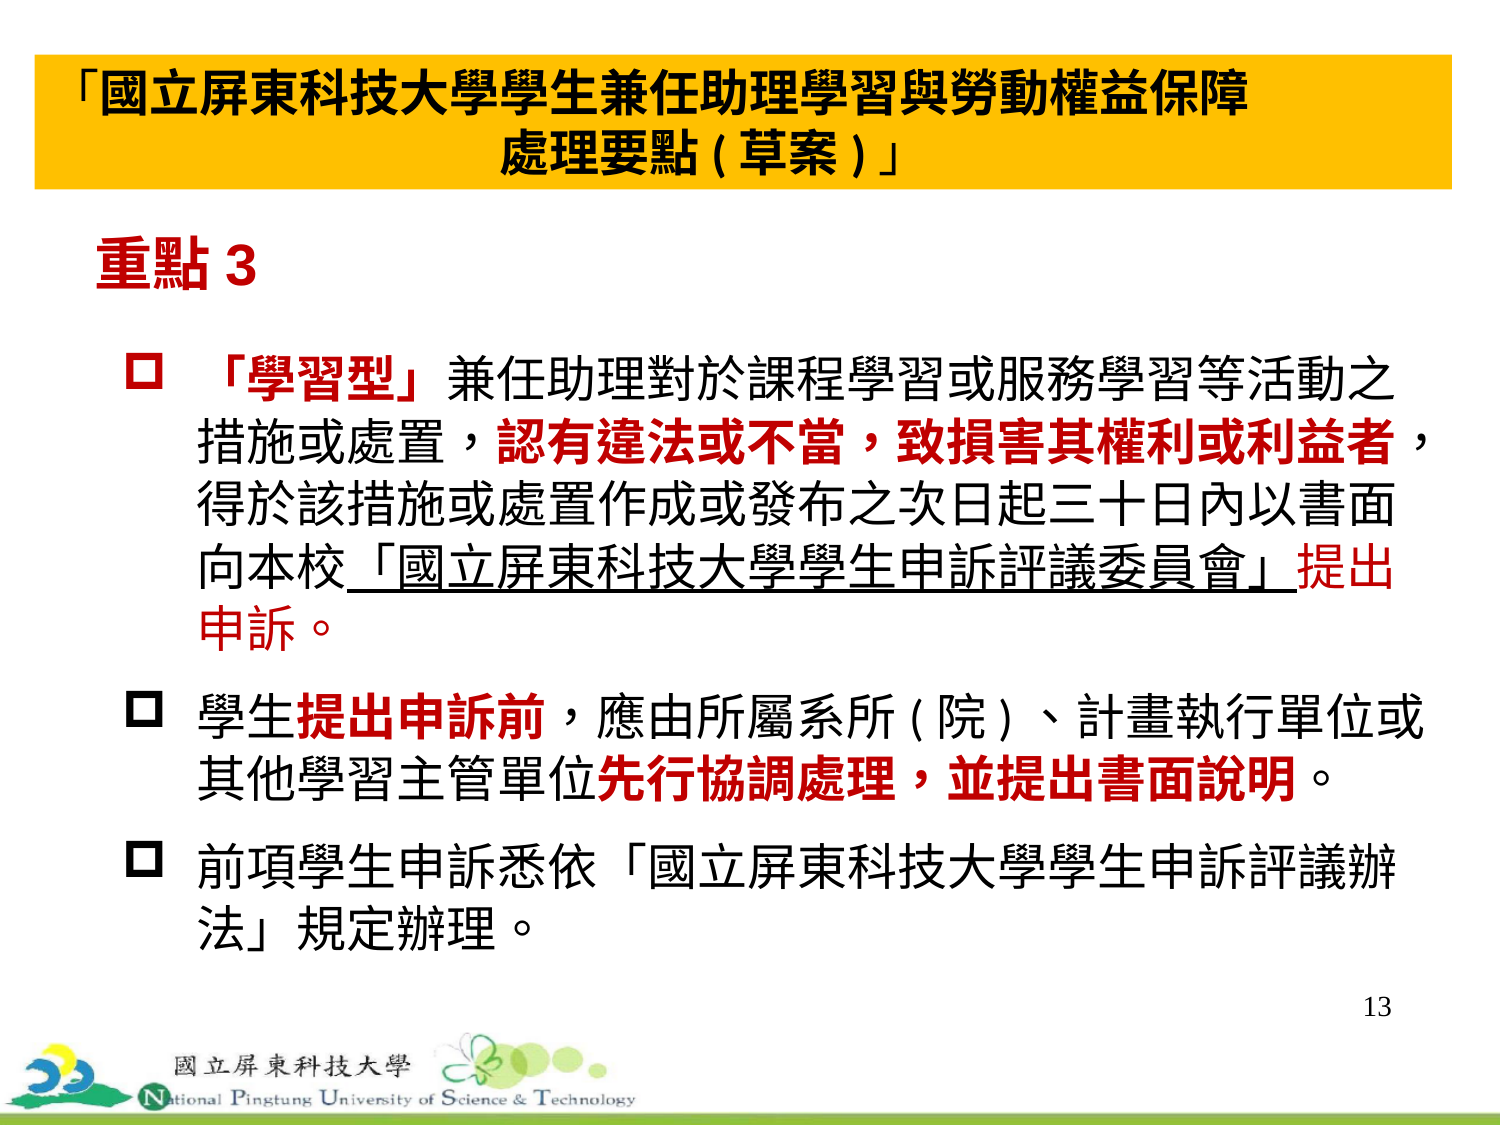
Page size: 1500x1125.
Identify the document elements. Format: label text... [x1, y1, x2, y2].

text_box 「學習型」兼任助理對於課程學習或服務學習等活動之措施或處置，認有違法或不當，致損害其權利或利益者，得於該措施或處置作成或發布之次日起三十日內以書面向本校「國立屏東科技大學學生申訴評議委員會」提出申訴。 學生提出申訴前，應由所屬系所(院)、計畫執行單位或其他學習主管單位先行協調處理，並提出書面說明。 前項學生申訴悉依「國立屏東科技大學學生申訴評議辦法」規定辦理。 [107, 338, 1443, 966]
text_box 重點3 [80, 219, 273, 305]
text_box <編號> [1347, 979, 1500, 1023]
text_box 「國立屏東科技大學學生兼任助理學習與勞動權益保障 處理要點(草案)」 [34, 54, 1452, 190]
picture [0, 1023, 1500, 1125]
